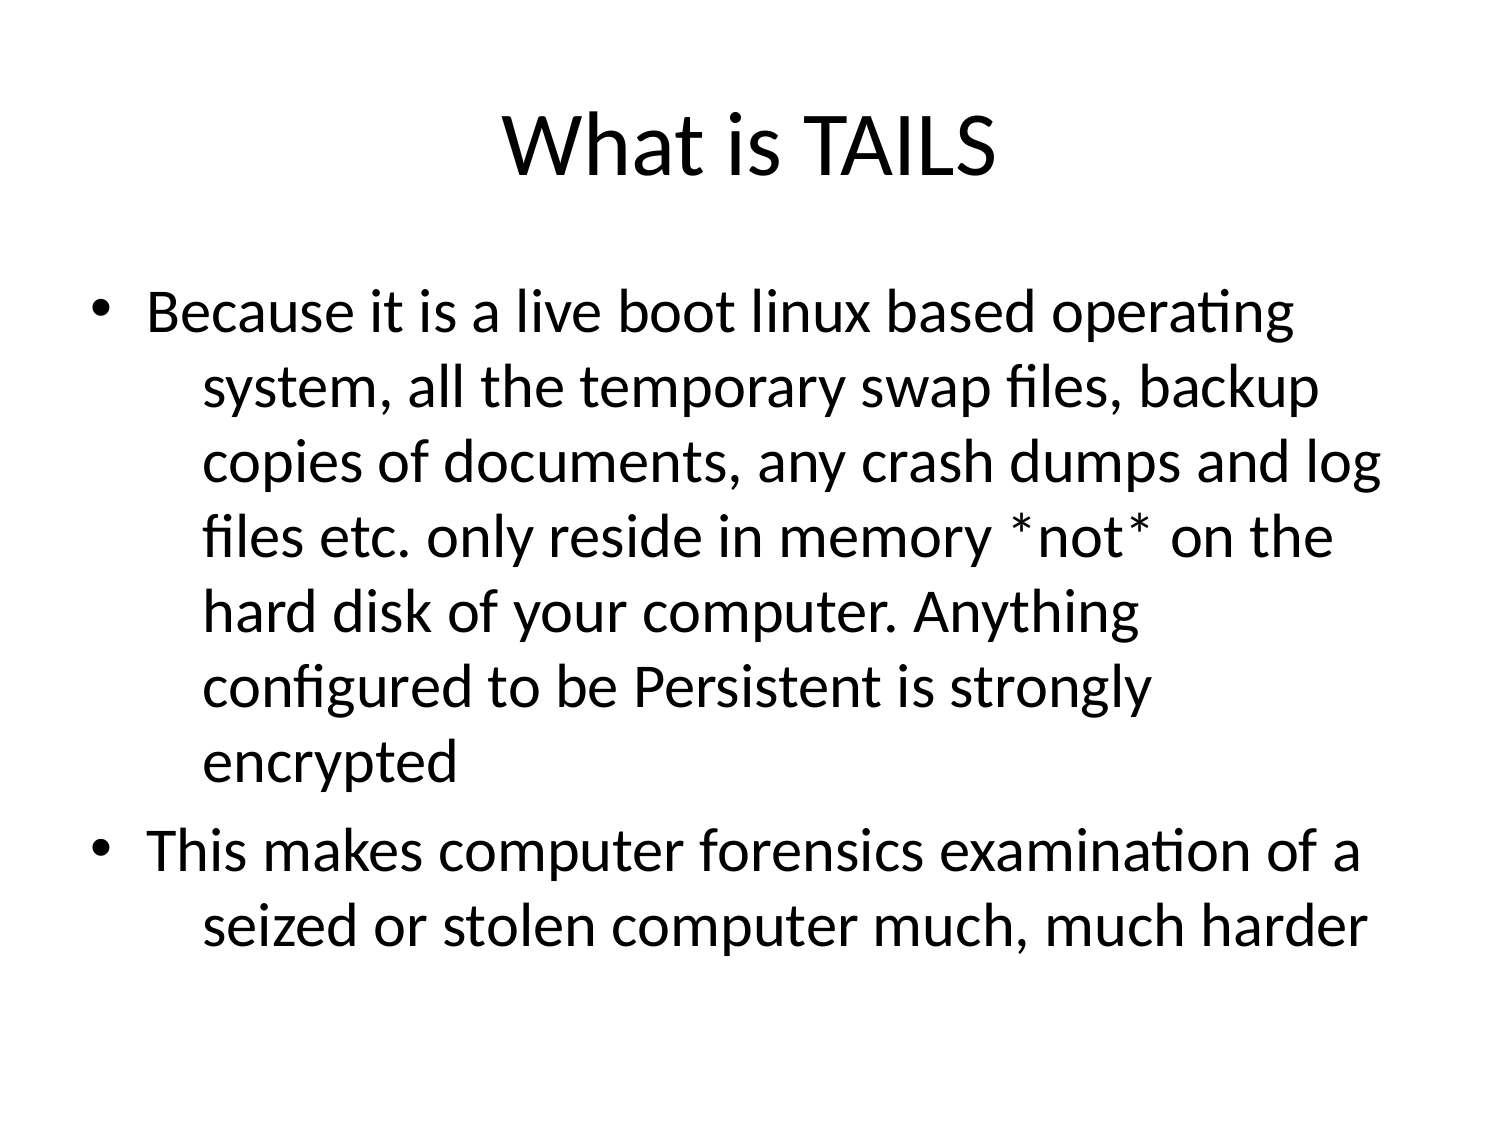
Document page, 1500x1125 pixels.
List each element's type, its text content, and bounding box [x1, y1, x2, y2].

title What is TAILS [75, 45, 1426, 233]
list Because it is a live boot linux based operating system, all the temporary swap files, backup copies of documents, any crash dumps and log files etc. only reside in memory *not* on the hard disk of your computer. Anything configured to be Persistent is strongly encrypted This makes computer forensics examination of a seized or stolen computer much, much harder [75, 262, 1426, 1005]
